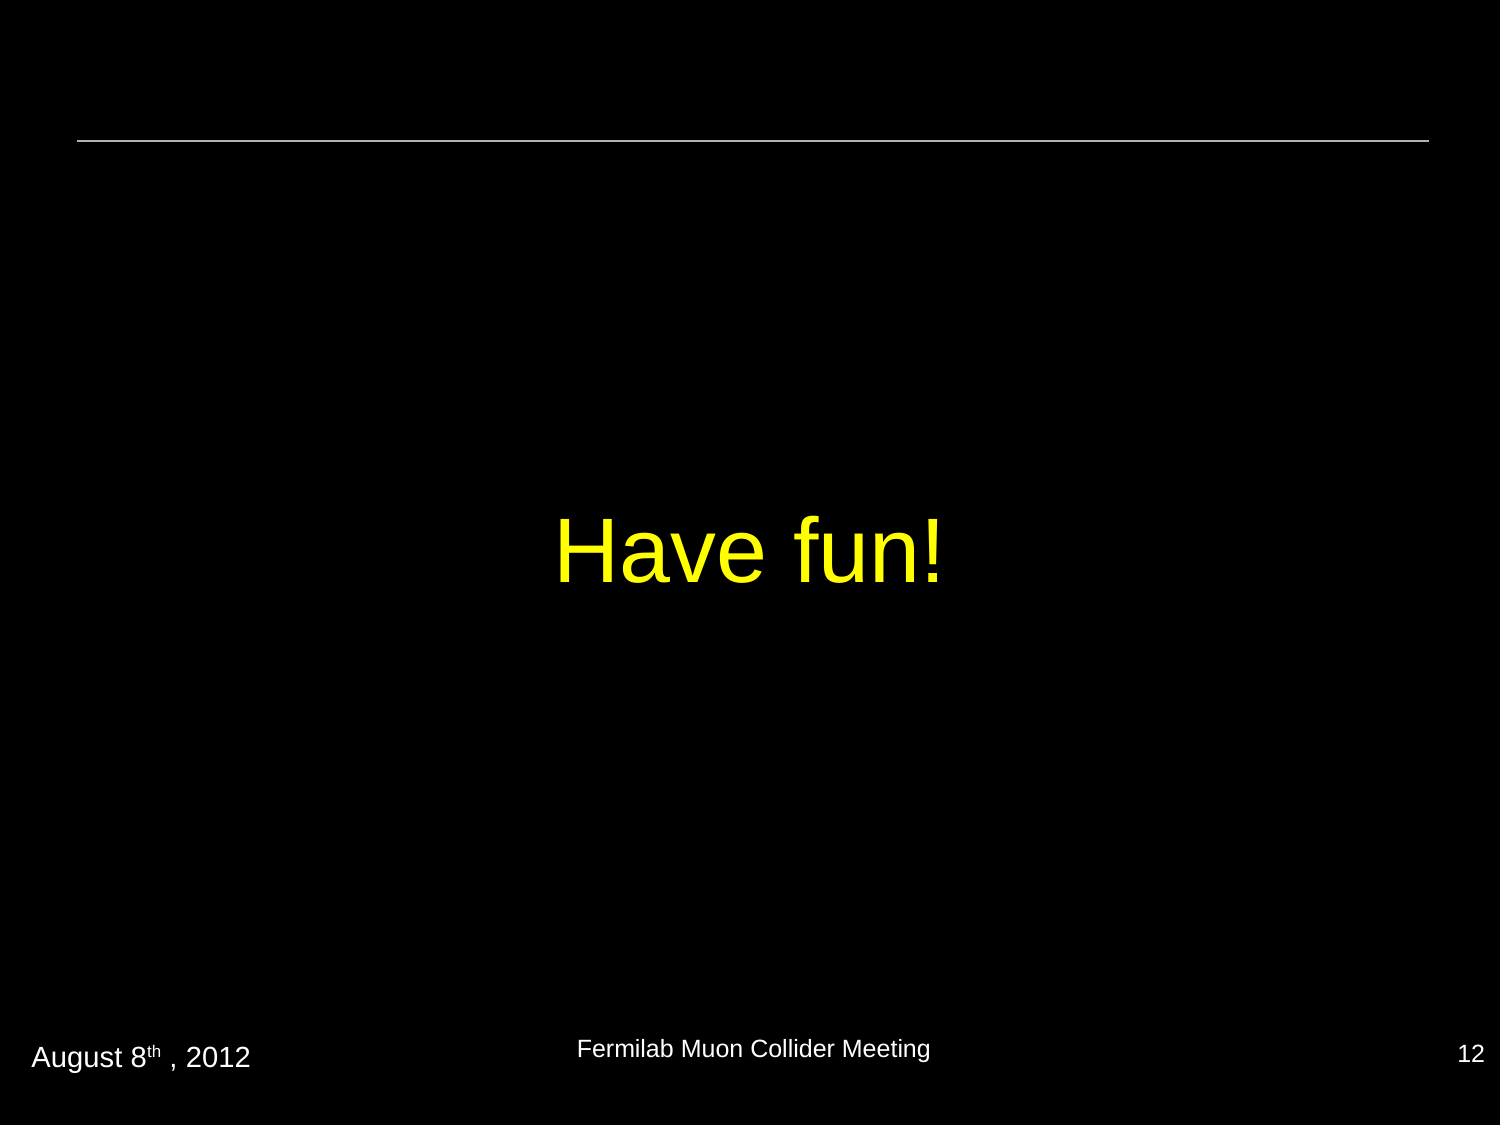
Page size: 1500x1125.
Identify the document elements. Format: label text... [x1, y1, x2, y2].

title Have fun! [75, 464, 1426, 638]
